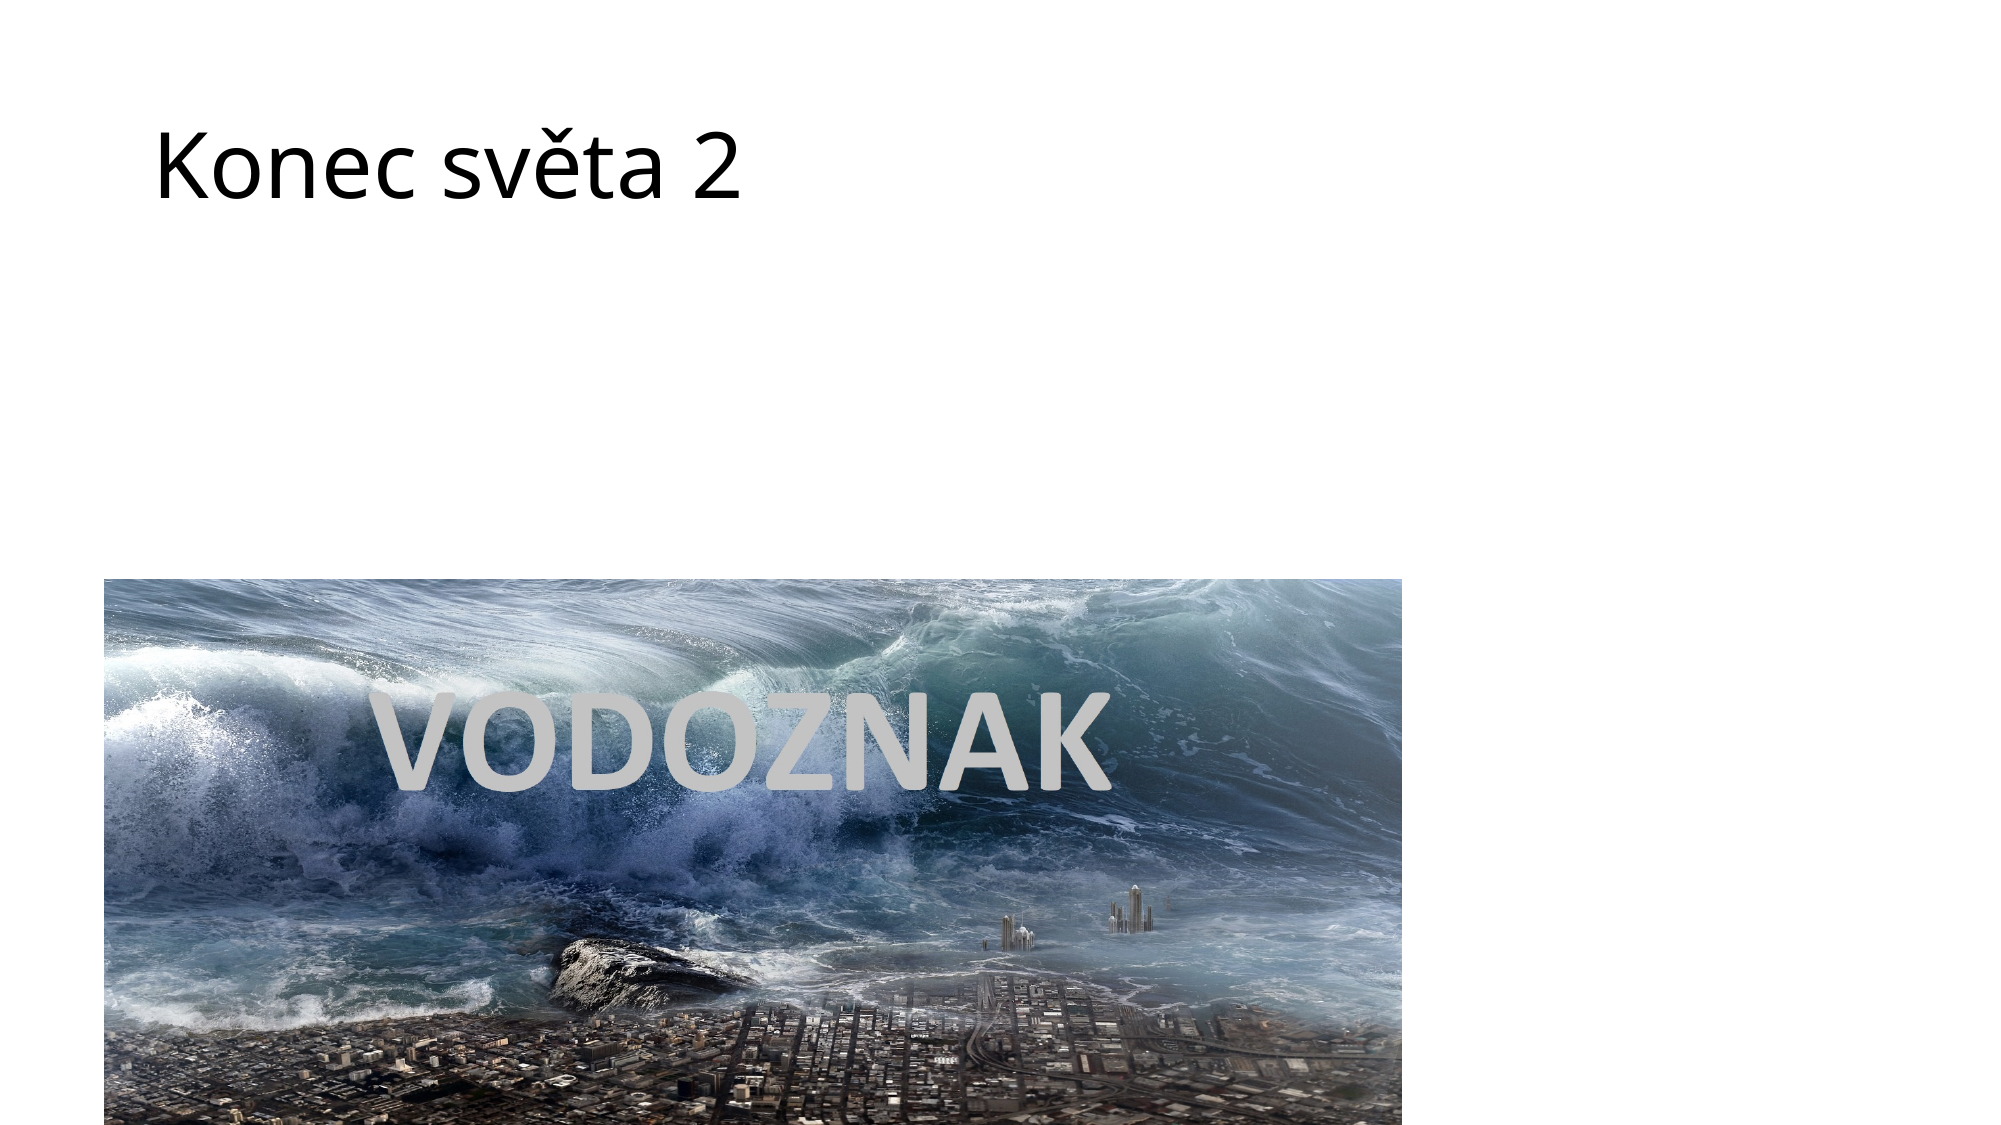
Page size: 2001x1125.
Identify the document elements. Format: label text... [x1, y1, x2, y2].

picture [104, 579, 1402, 1125]
title Konec světa 2 [137, 59, 1863, 278]
